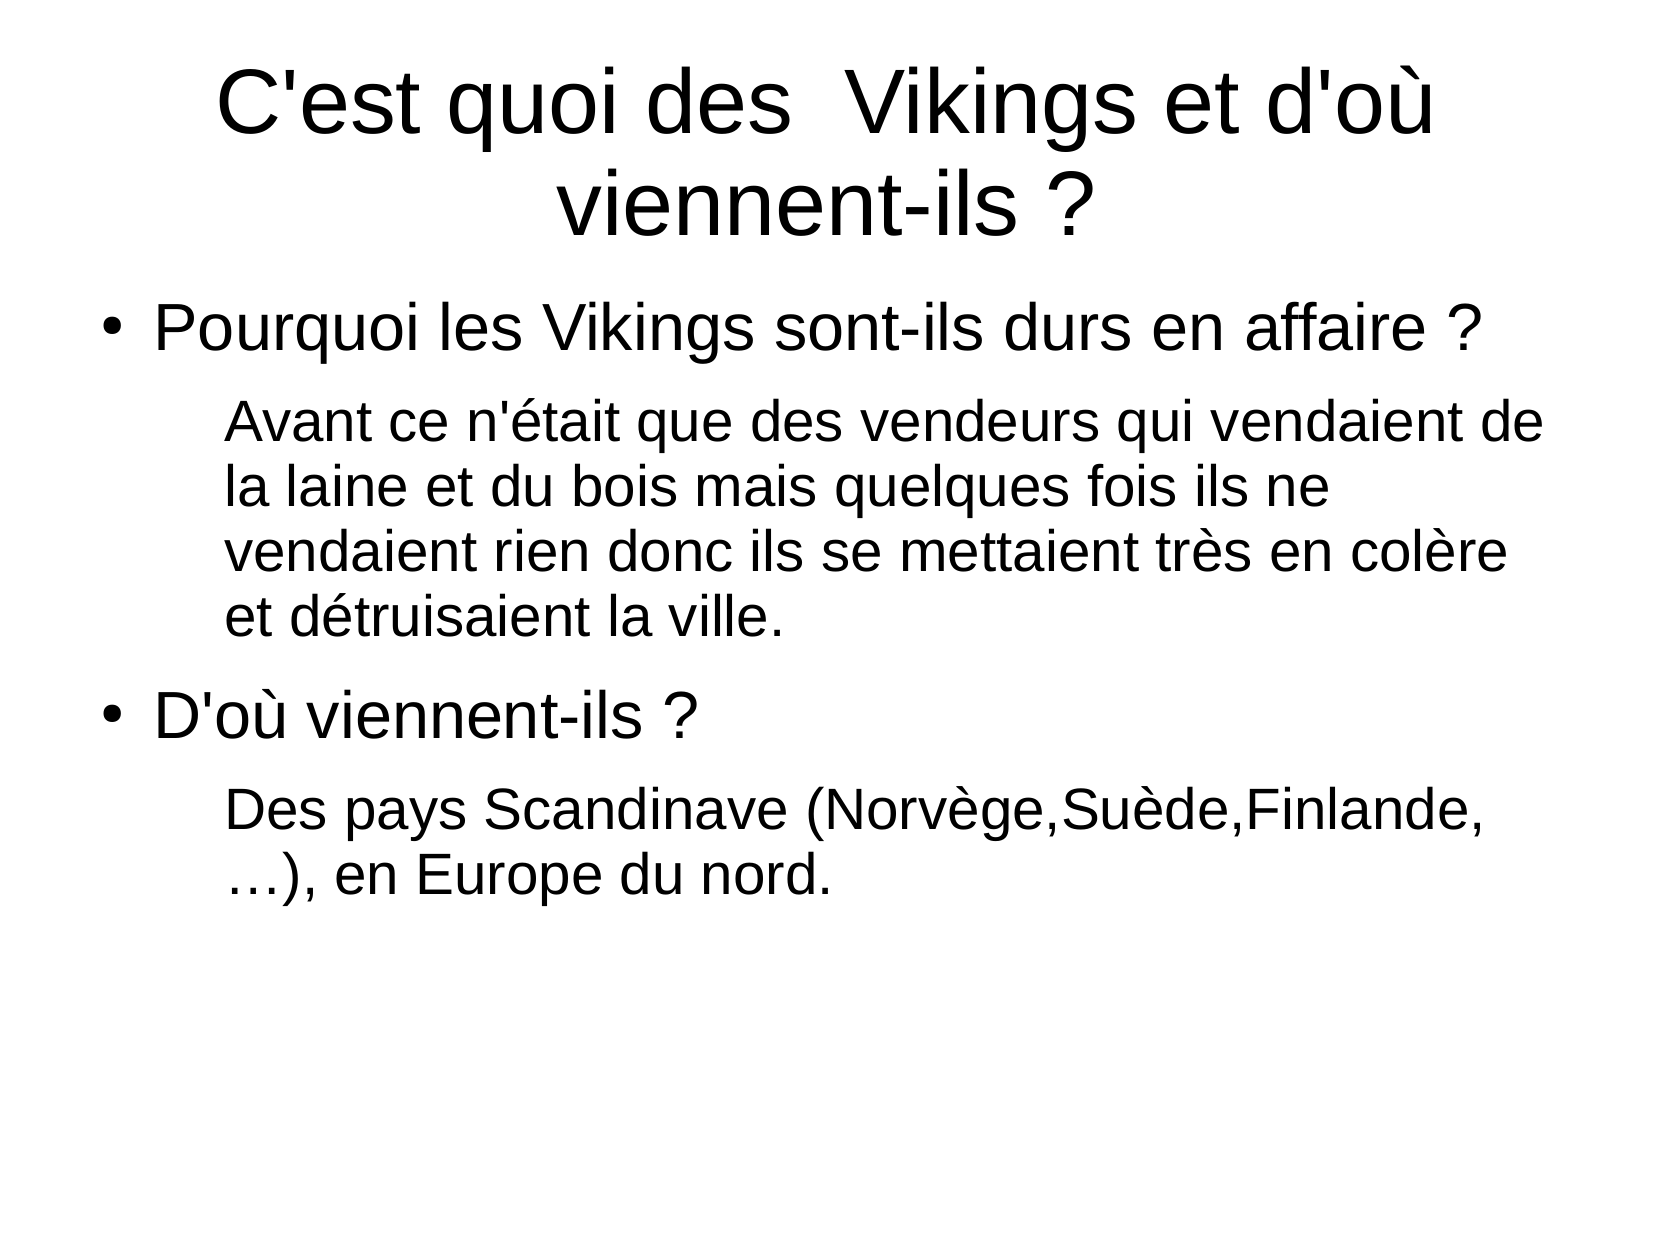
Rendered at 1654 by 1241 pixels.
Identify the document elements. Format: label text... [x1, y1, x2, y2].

list Pourquoi les Vikings sont-ils durs en affaire ? Avant ce n'était que des vendeurs qui vendaient de la laine et du bois mais quelques fois ils ne vendaient rien donc ils se mettaient très en colère et détruisaient la ville. D'où viennent-ils ? Des pays Scandinave (Norvège,Suède,Finlande,…), en Europe du nord. [82, 290, 1571, 1010]
title C'est quoi des Vikings et d'où viennent-ils ? [82, 49, 1571, 257]
